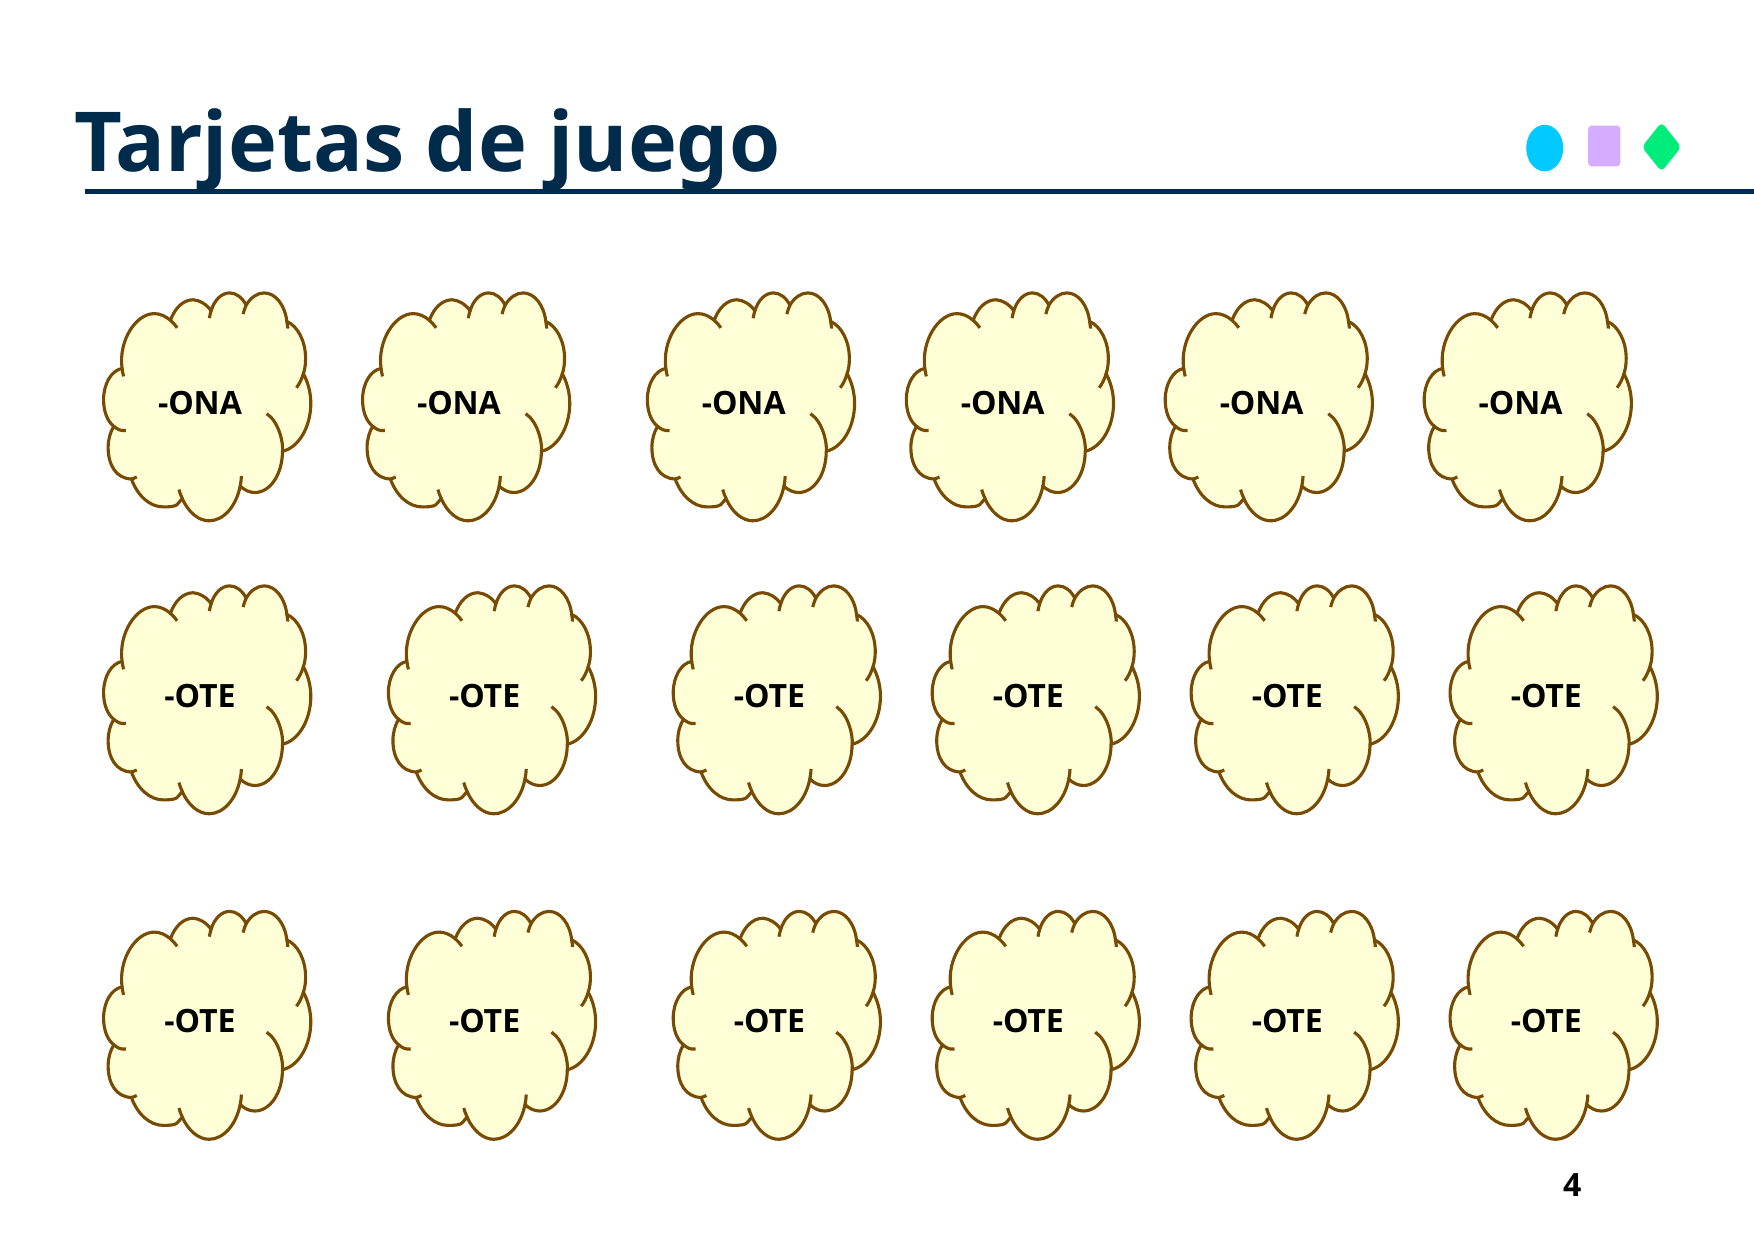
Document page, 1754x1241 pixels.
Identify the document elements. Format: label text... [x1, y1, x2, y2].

text_box -OTE [1450, 585, 1658, 814]
text_box -ONA [1424, 292, 1632, 521]
text_box -OTE [388, 585, 596, 814]
text_box -ONA [362, 292, 570, 521]
text_box -ONA [103, 292, 311, 521]
title Tarjetas de juego [74, 32, 1404, 196]
text_box -OTE [932, 585, 1140, 814]
text_box -OTE [1450, 911, 1658, 1140]
text_box -ONA [647, 292, 855, 521]
text_box -ONA [1165, 292, 1373, 521]
text_box -OTE [673, 911, 881, 1140]
text_box -OTE [673, 585, 881, 814]
text_box -OTE [1191, 585, 1399, 814]
text_box -OTE [388, 911, 596, 1140]
text_box -OTE [1191, 911, 1399, 1140]
text_box -OTE [103, 911, 311, 1140]
text_box -OTE [932, 911, 1140, 1140]
text_box -ONA [906, 292, 1114, 521]
text_box -OTE [103, 585, 311, 814]
